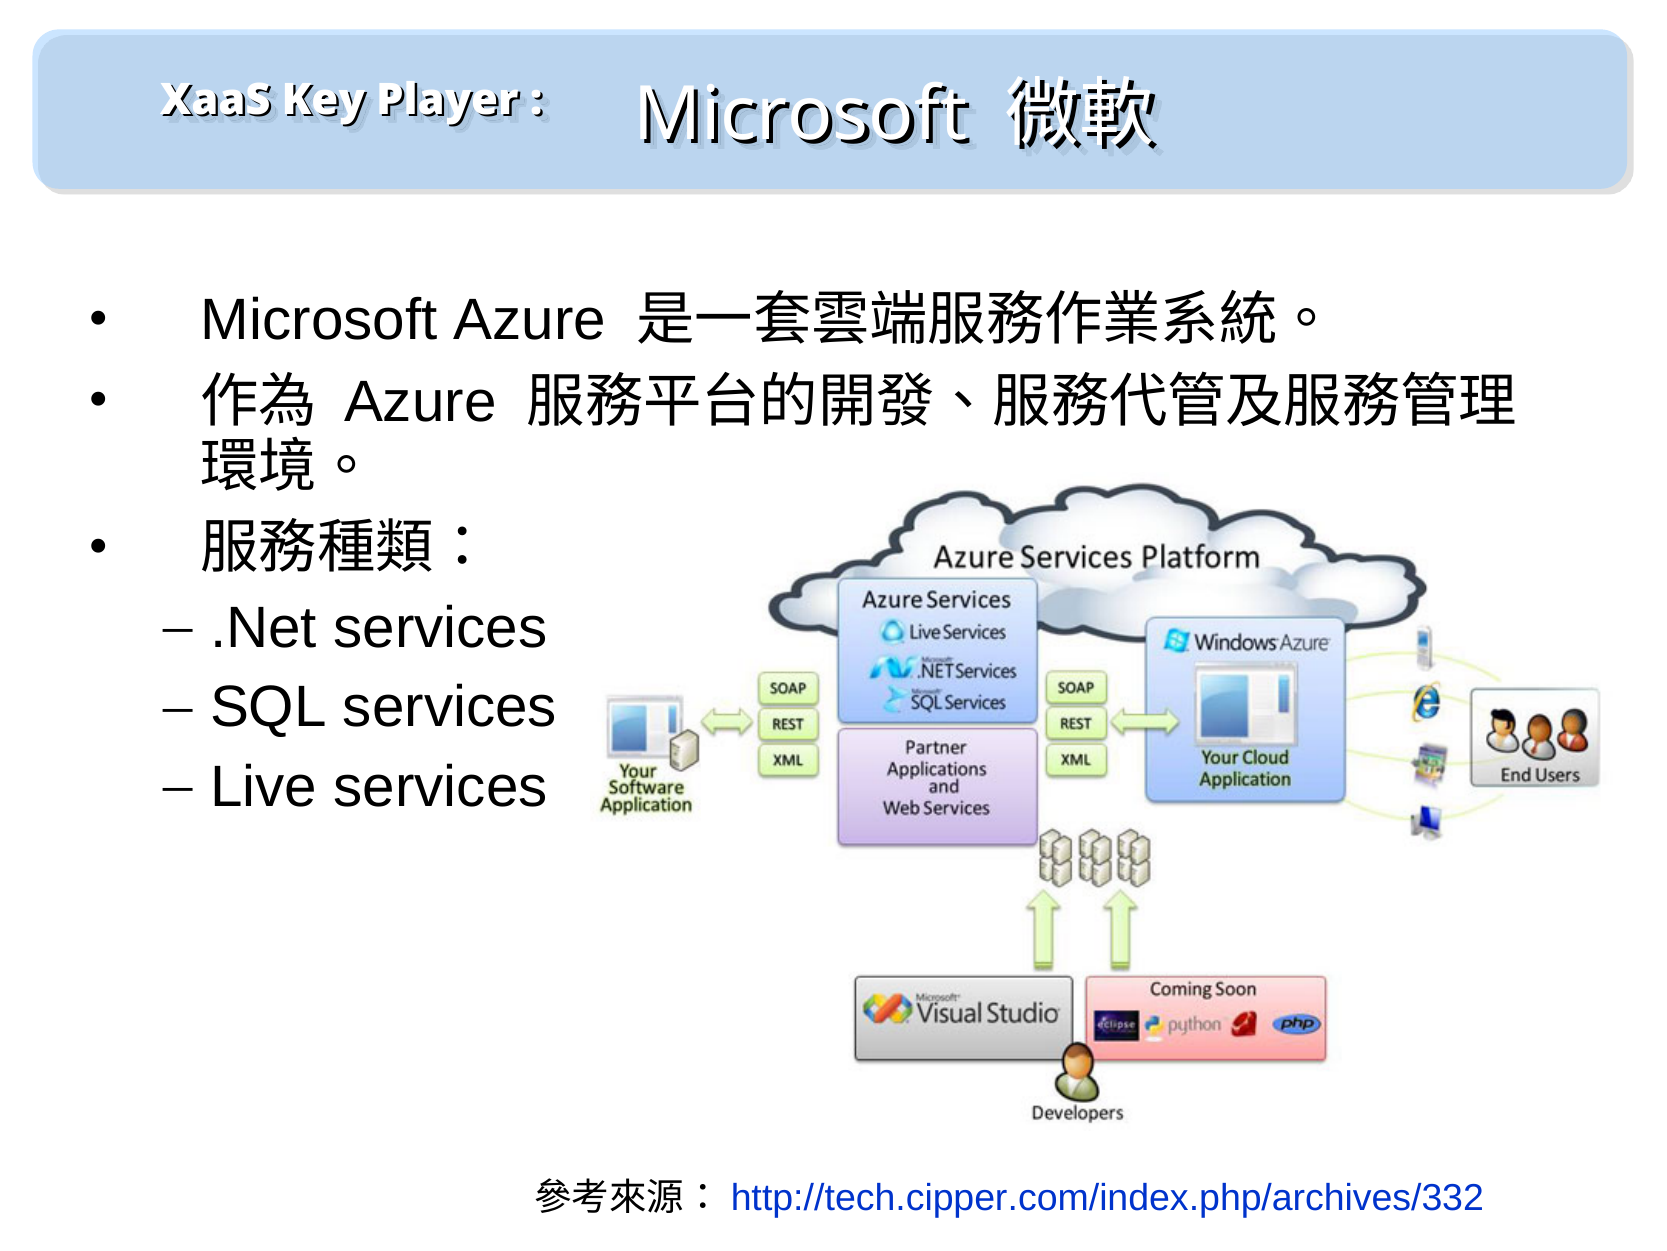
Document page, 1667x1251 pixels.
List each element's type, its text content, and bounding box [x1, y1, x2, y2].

picture [590, 472, 1616, 1131]
text_box XaaS Key Player : Microsoft 微軟 [32, 29, 1628, 189]
text_box 參考來源：http://tech.cipper.com/index.php/archives/332 [519, 1165, 1654, 1241]
list Microsoft Azure 是一套雲端服務作業系統。 作為 Azure 服務平台的開發、服務代管及服務管理環境。 服務種類： .Net services SQL services Live services [88, 283, 1565, 1105]
